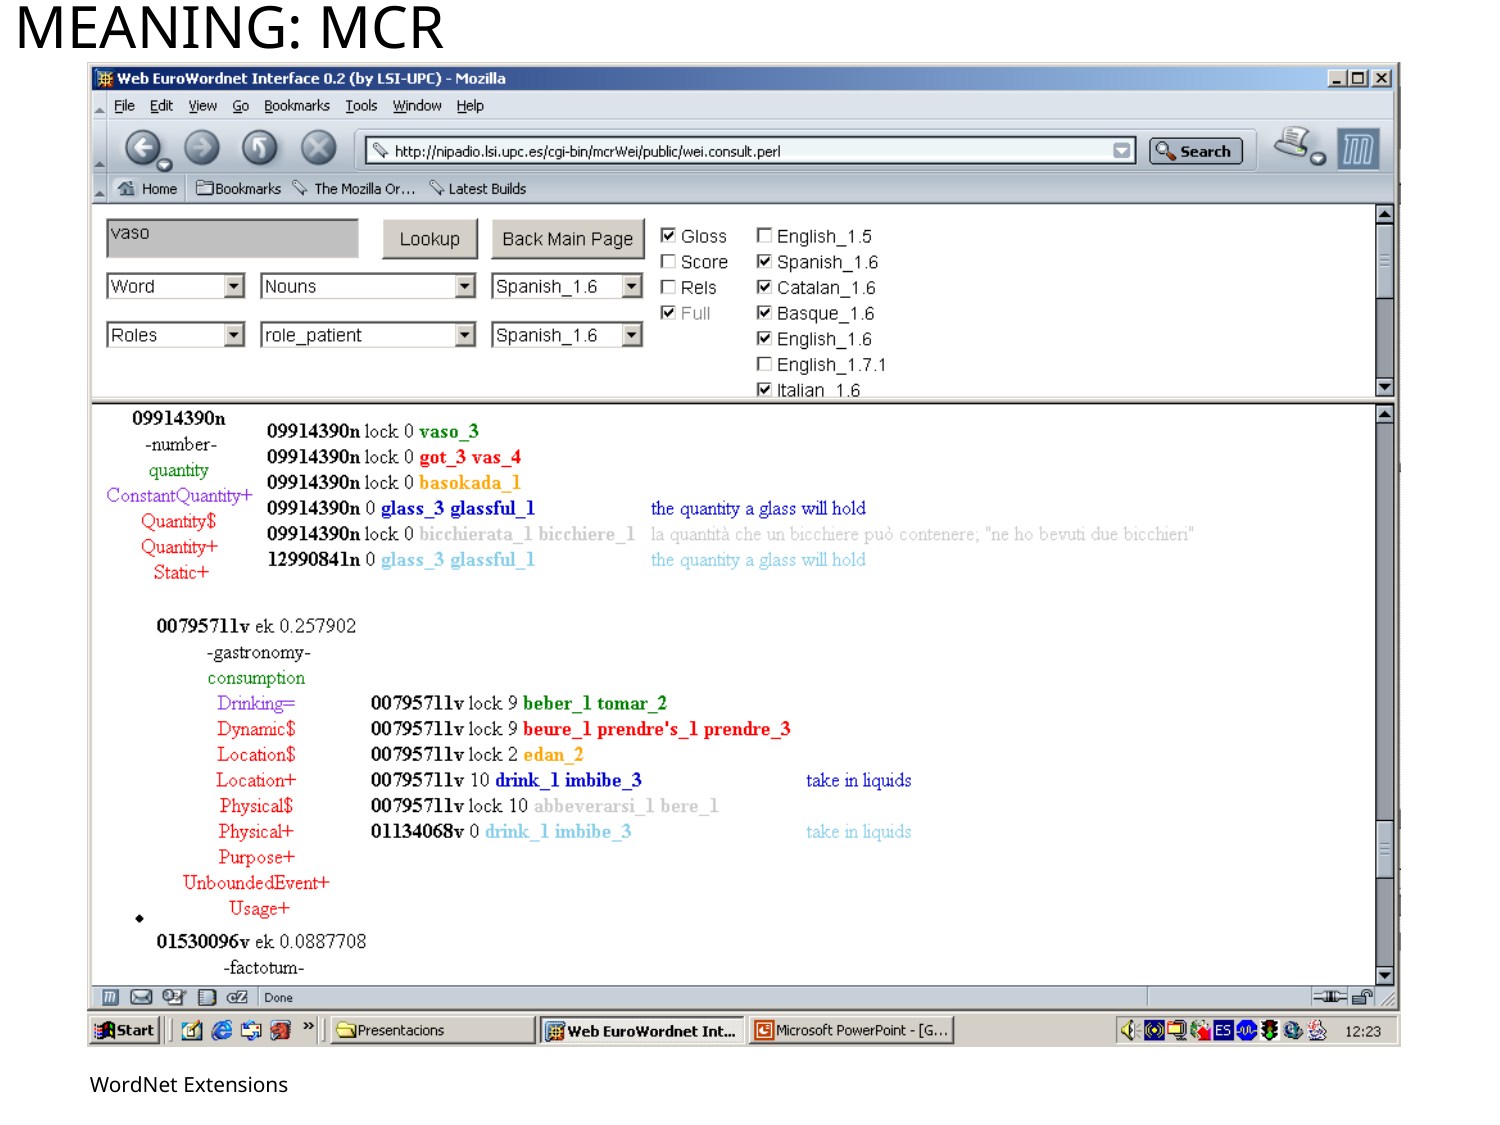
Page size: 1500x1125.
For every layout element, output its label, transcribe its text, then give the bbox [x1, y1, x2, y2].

picture [87, 62, 1401, 1047]
title MEANING: MCR [0, 0, 1500, 70]
